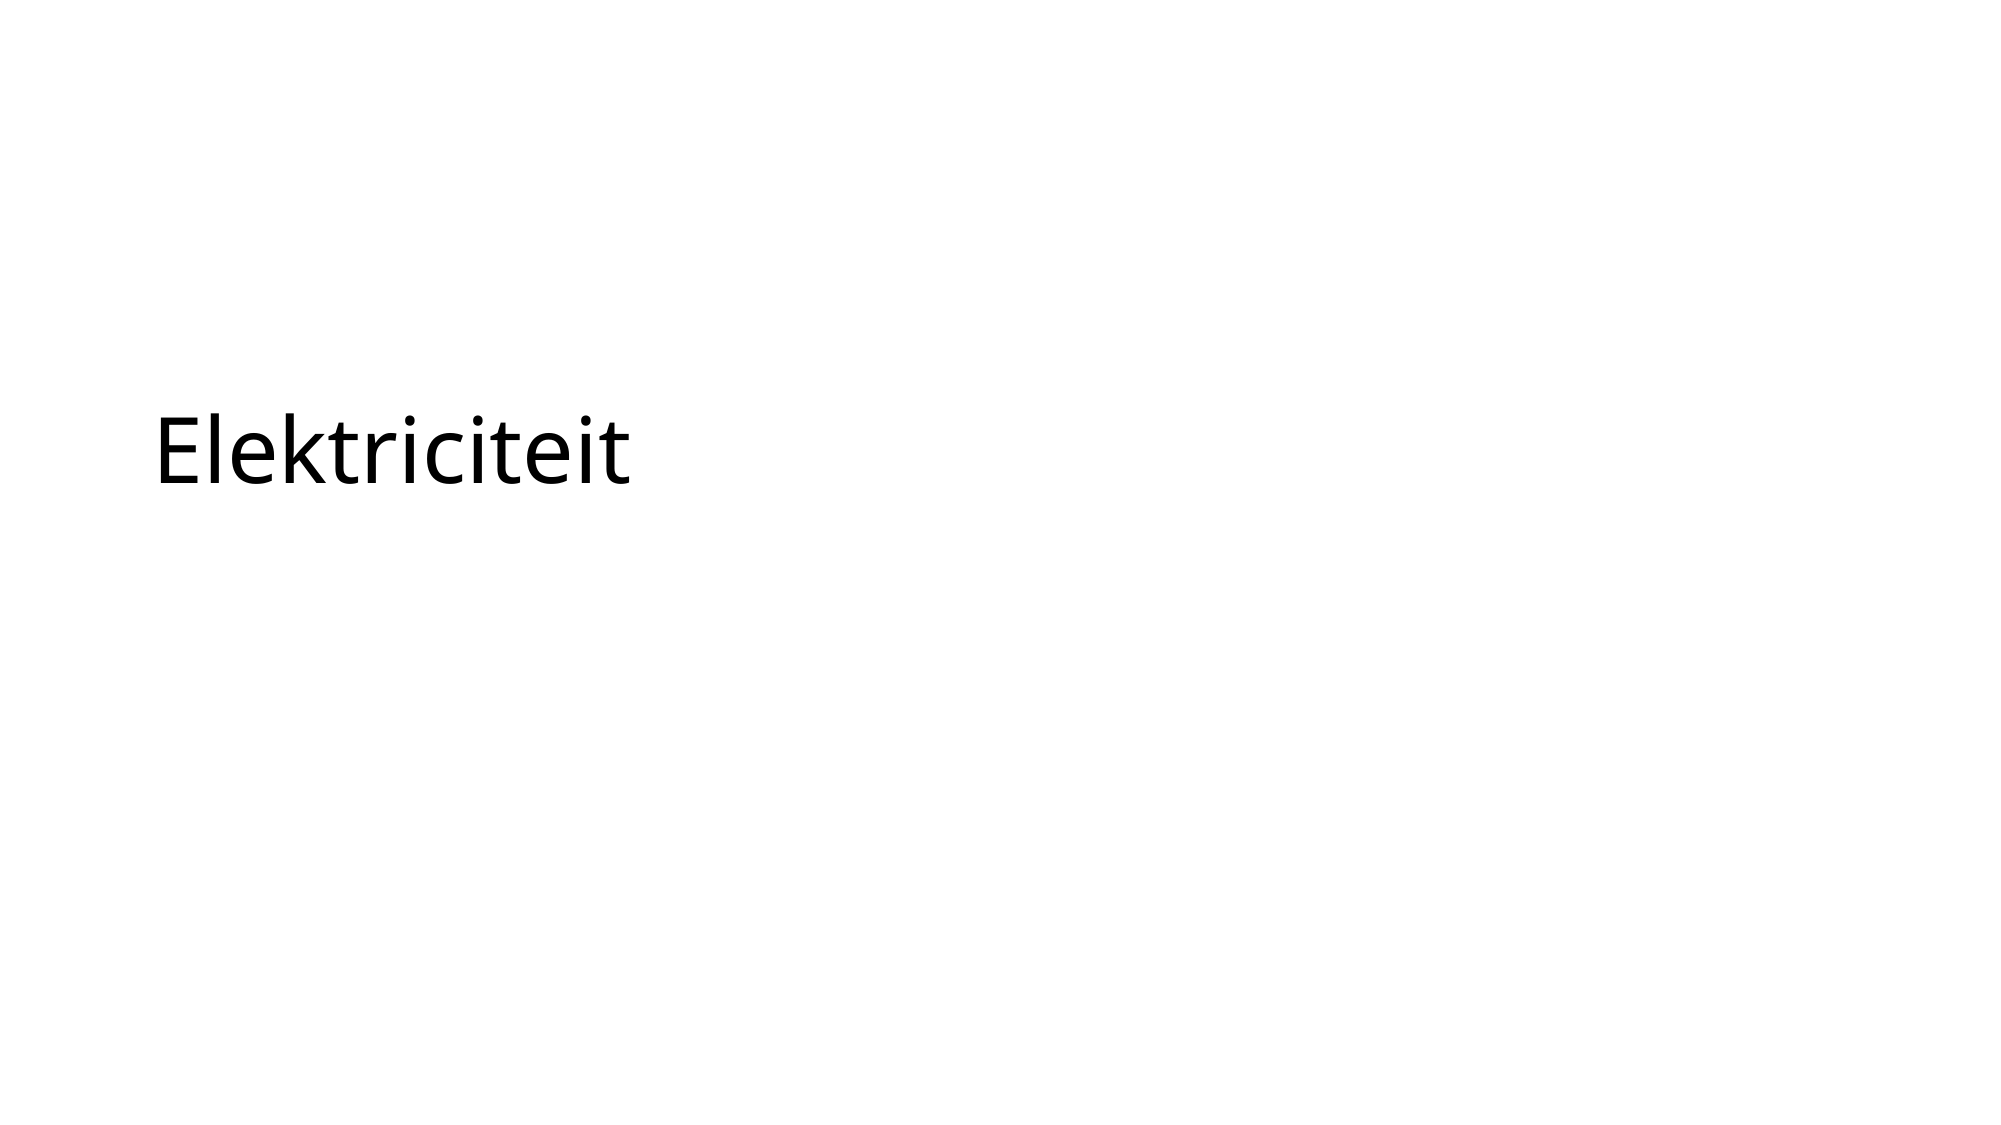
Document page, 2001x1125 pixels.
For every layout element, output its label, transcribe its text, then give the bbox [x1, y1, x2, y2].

title Elektriciteit [137, 345, 1863, 563]
